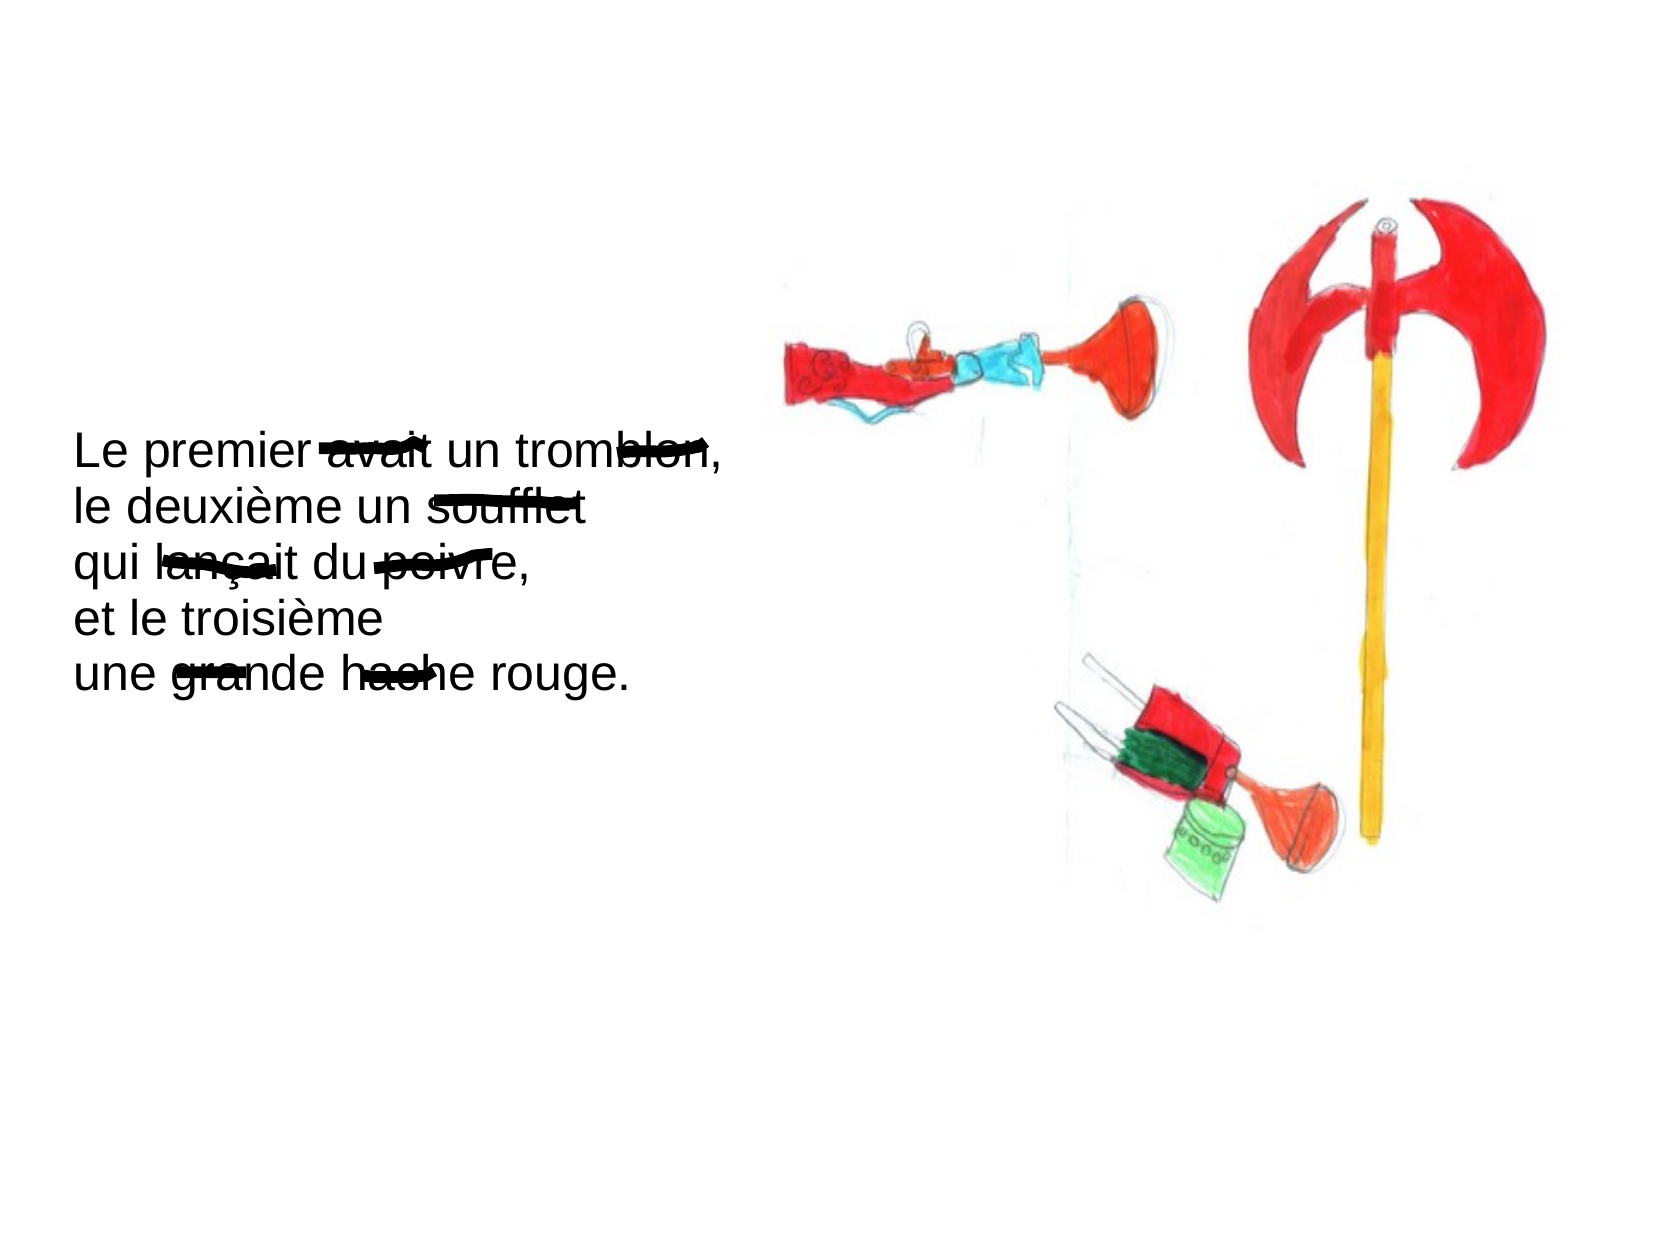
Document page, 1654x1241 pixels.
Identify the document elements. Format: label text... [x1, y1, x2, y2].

picture [738, 147, 1595, 975]
text_box Le premier avait un tromblon, le deuxième un soufflet qui lançait du poivre, et le troisième une grande hache rouge. [59, 415, 738, 709]
